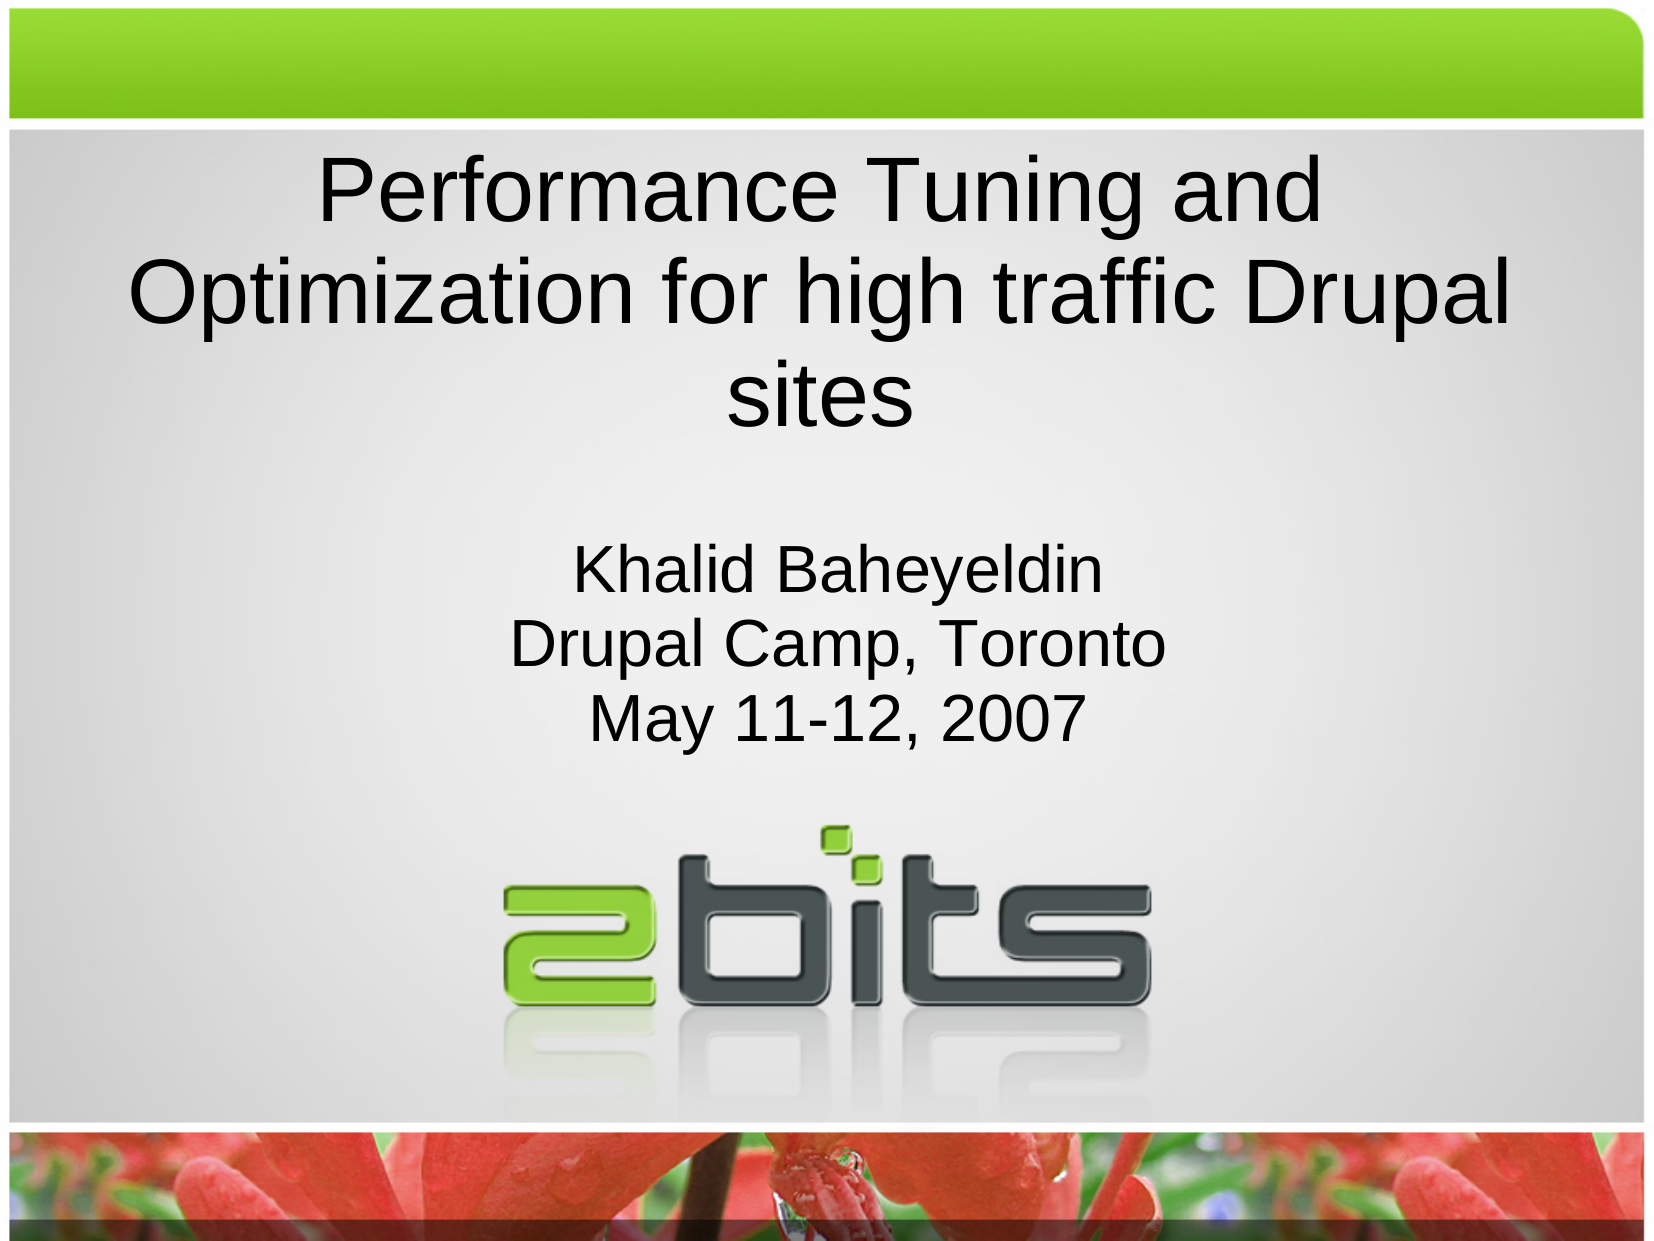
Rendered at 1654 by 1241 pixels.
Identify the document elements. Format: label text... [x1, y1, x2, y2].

title Performance Tuning and Optimization for high traffic Drupal sites [76, 88, 1565, 448]
subtitle Khalid Baheyeldin Drupal Camp, Toronto May 11-12, 2007 [76, 448, 1565, 839]
picture [0, 0, 1654, 1241]
